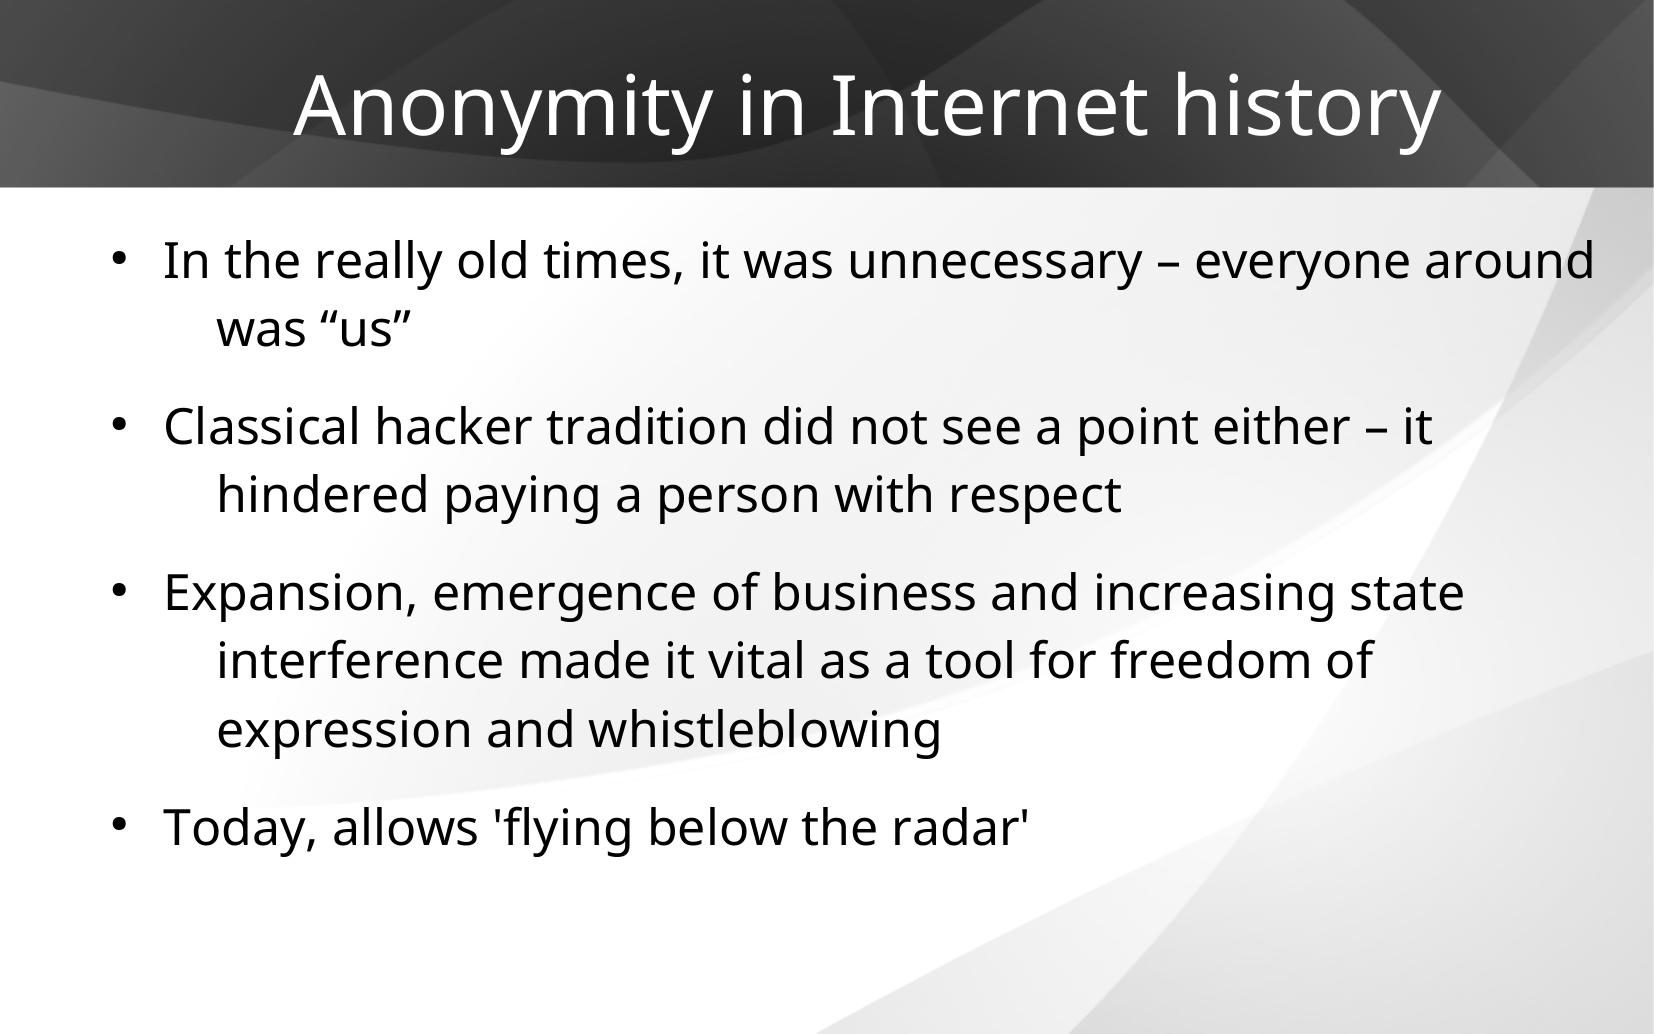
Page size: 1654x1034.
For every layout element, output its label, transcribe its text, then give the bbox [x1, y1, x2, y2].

picture [0, 0, 1654, 1034]
list In the really old times, it was unnecessary – everyone around was “us” Classical hacker tradition did not see a point either – it hindered paying a person with respect Expansion, emergence of business and increasing state interference made it vital as a tool for freedom of expression and whistleblowing Today, allows 'flying below the radar' [75, 225, 1613, 1013]
title Anonymity in Internet history [124, 0, 1613, 208]
